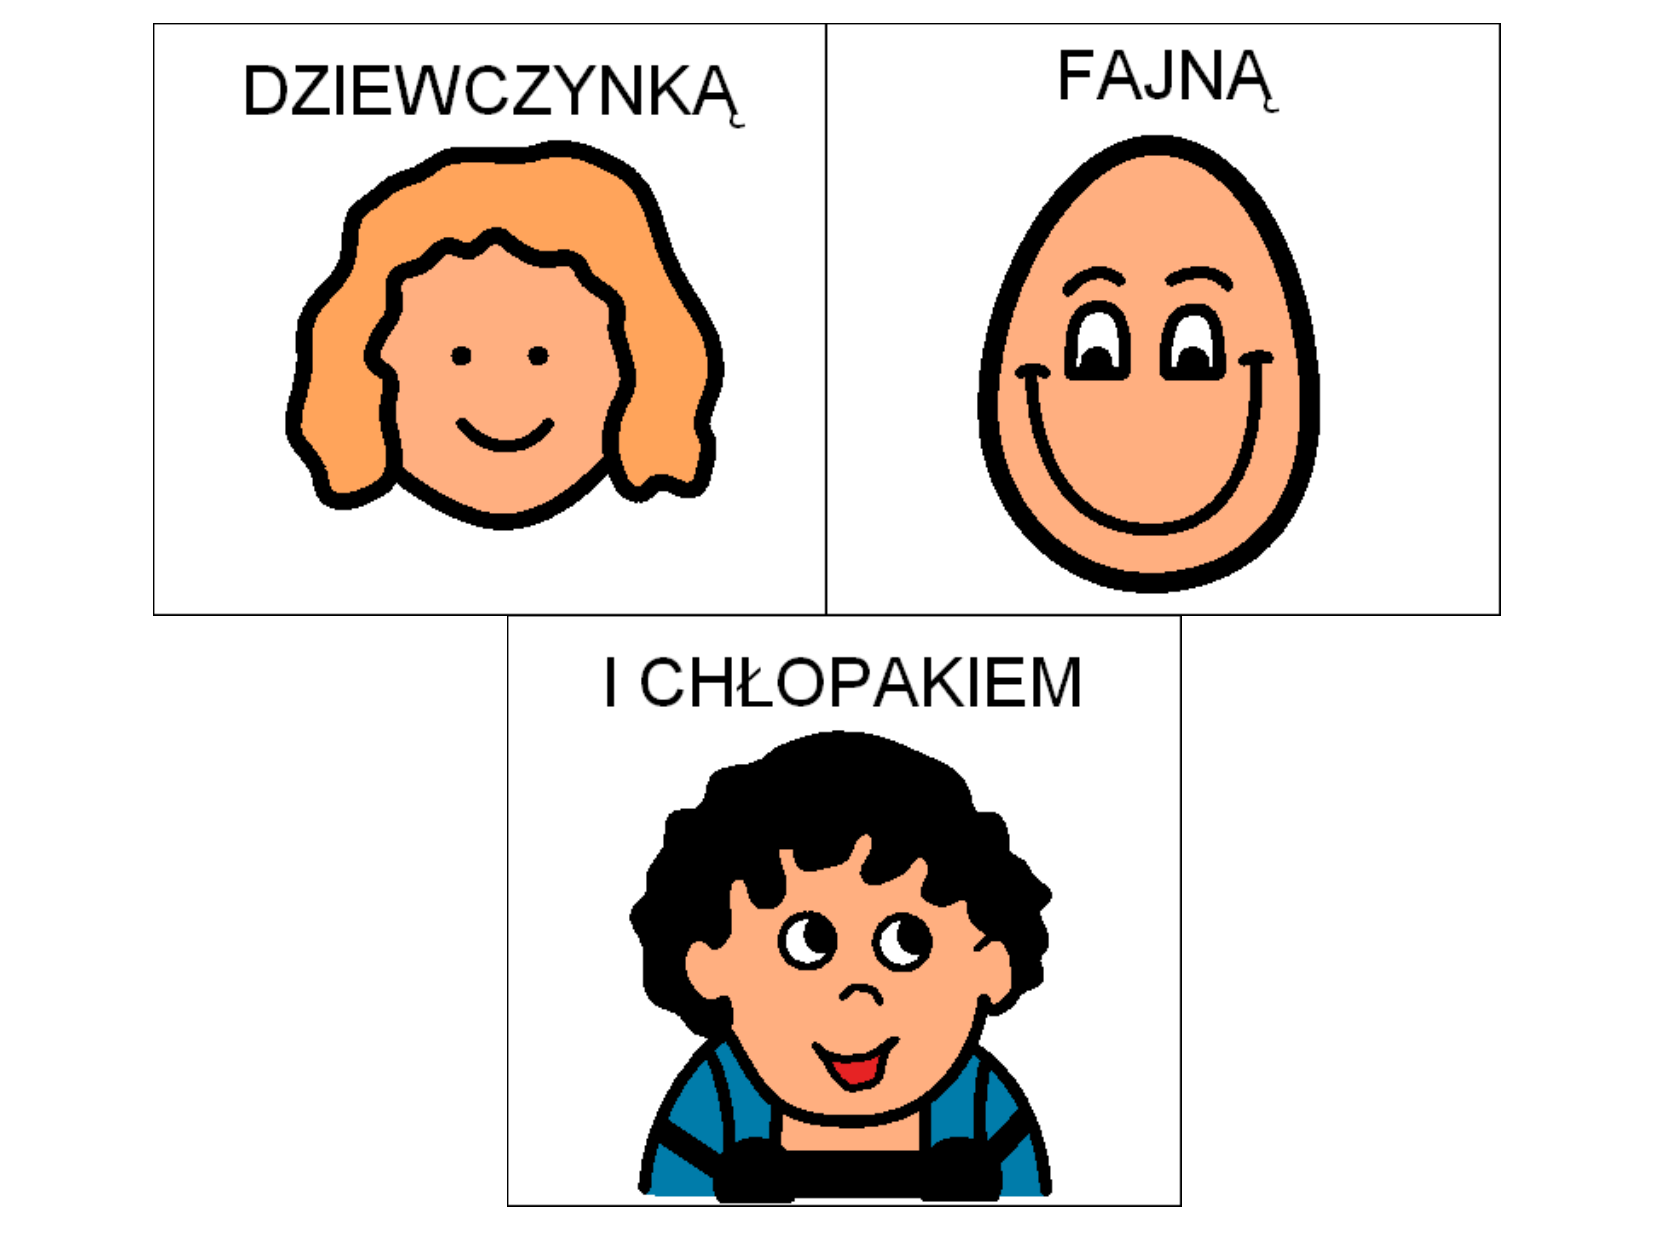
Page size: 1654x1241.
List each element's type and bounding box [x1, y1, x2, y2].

picture [153, 23, 1501, 1207]
